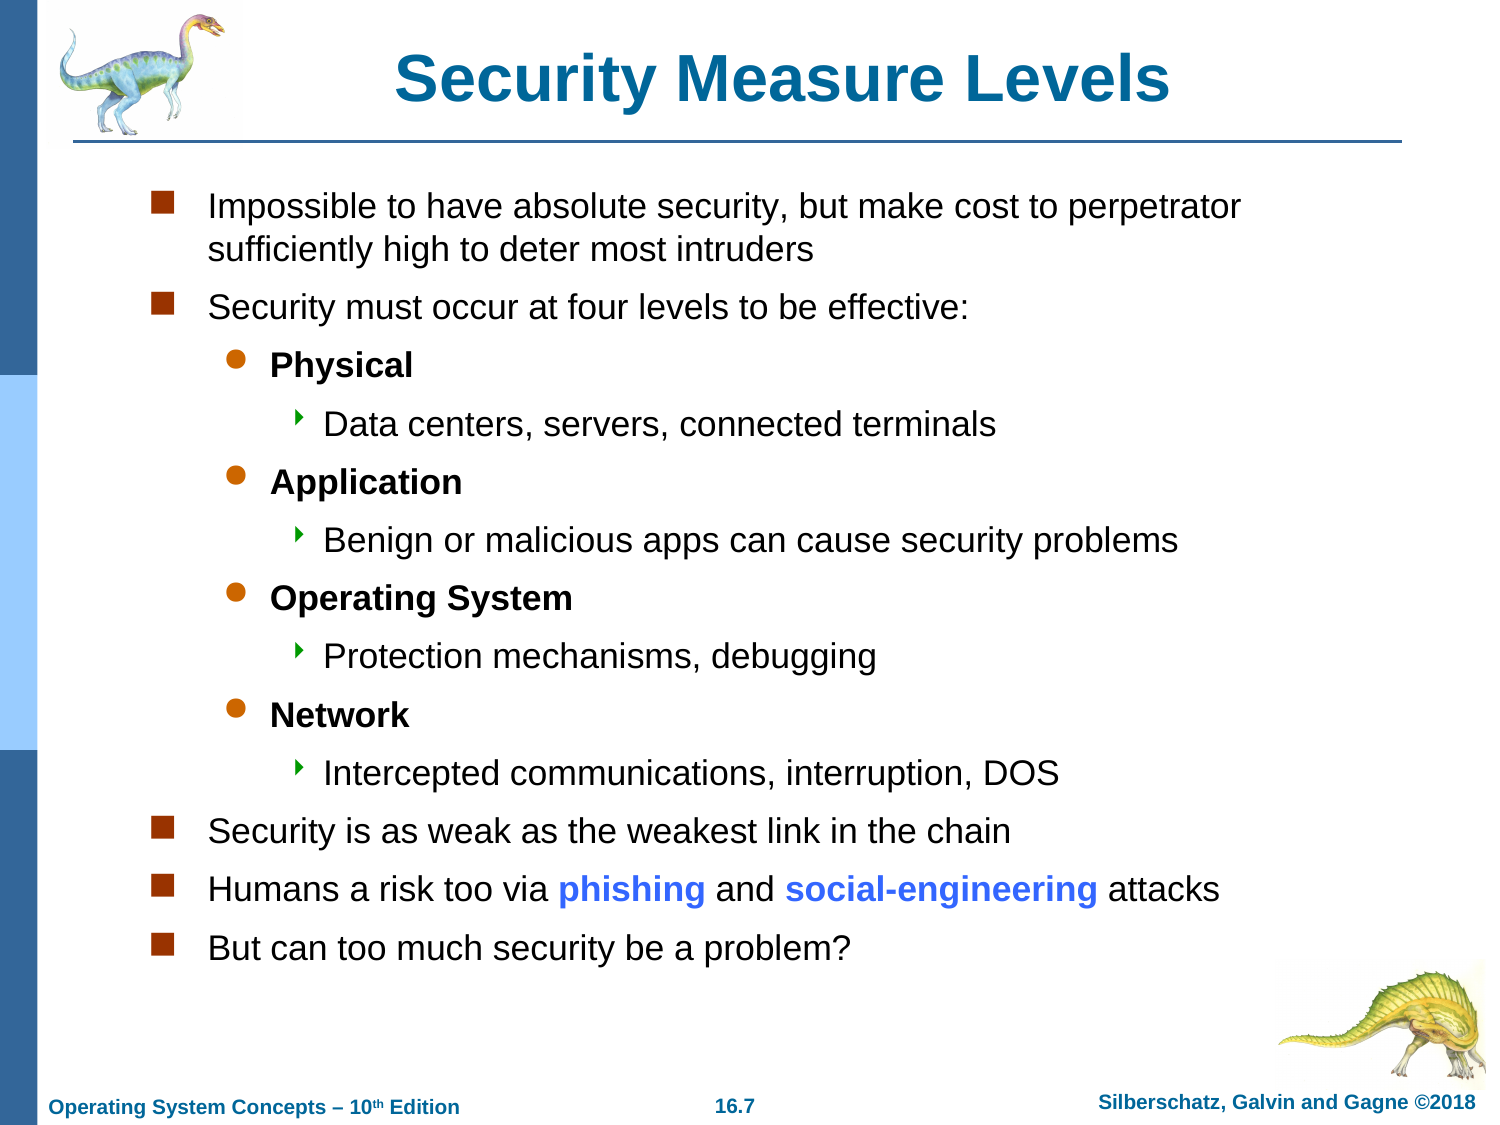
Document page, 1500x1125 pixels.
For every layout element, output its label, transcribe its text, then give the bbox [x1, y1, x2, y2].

title Security Measure Levels [141, 27, 1425, 123]
list Impossible to have absolute security, but make cost to perpetrator sufficiently high to deter most intruders Security must occur at four levels to be effective: Physical Data centers, servers, connected terminals Application Benign or malicious apps can cause security problems Operating System Protection mechanisms, debugging Network Intercepted communications, interruption, DOS Security is as weak as the weakest link in the chain Humans a risk too via phishing and social-engineering attacks But can too much security be a problem? [139, 175, 1294, 983]
picture [1415, 1094, 1423, 1099]
picture [46, 0, 243, 149]
picture [1275, 959, 1486, 1090]
